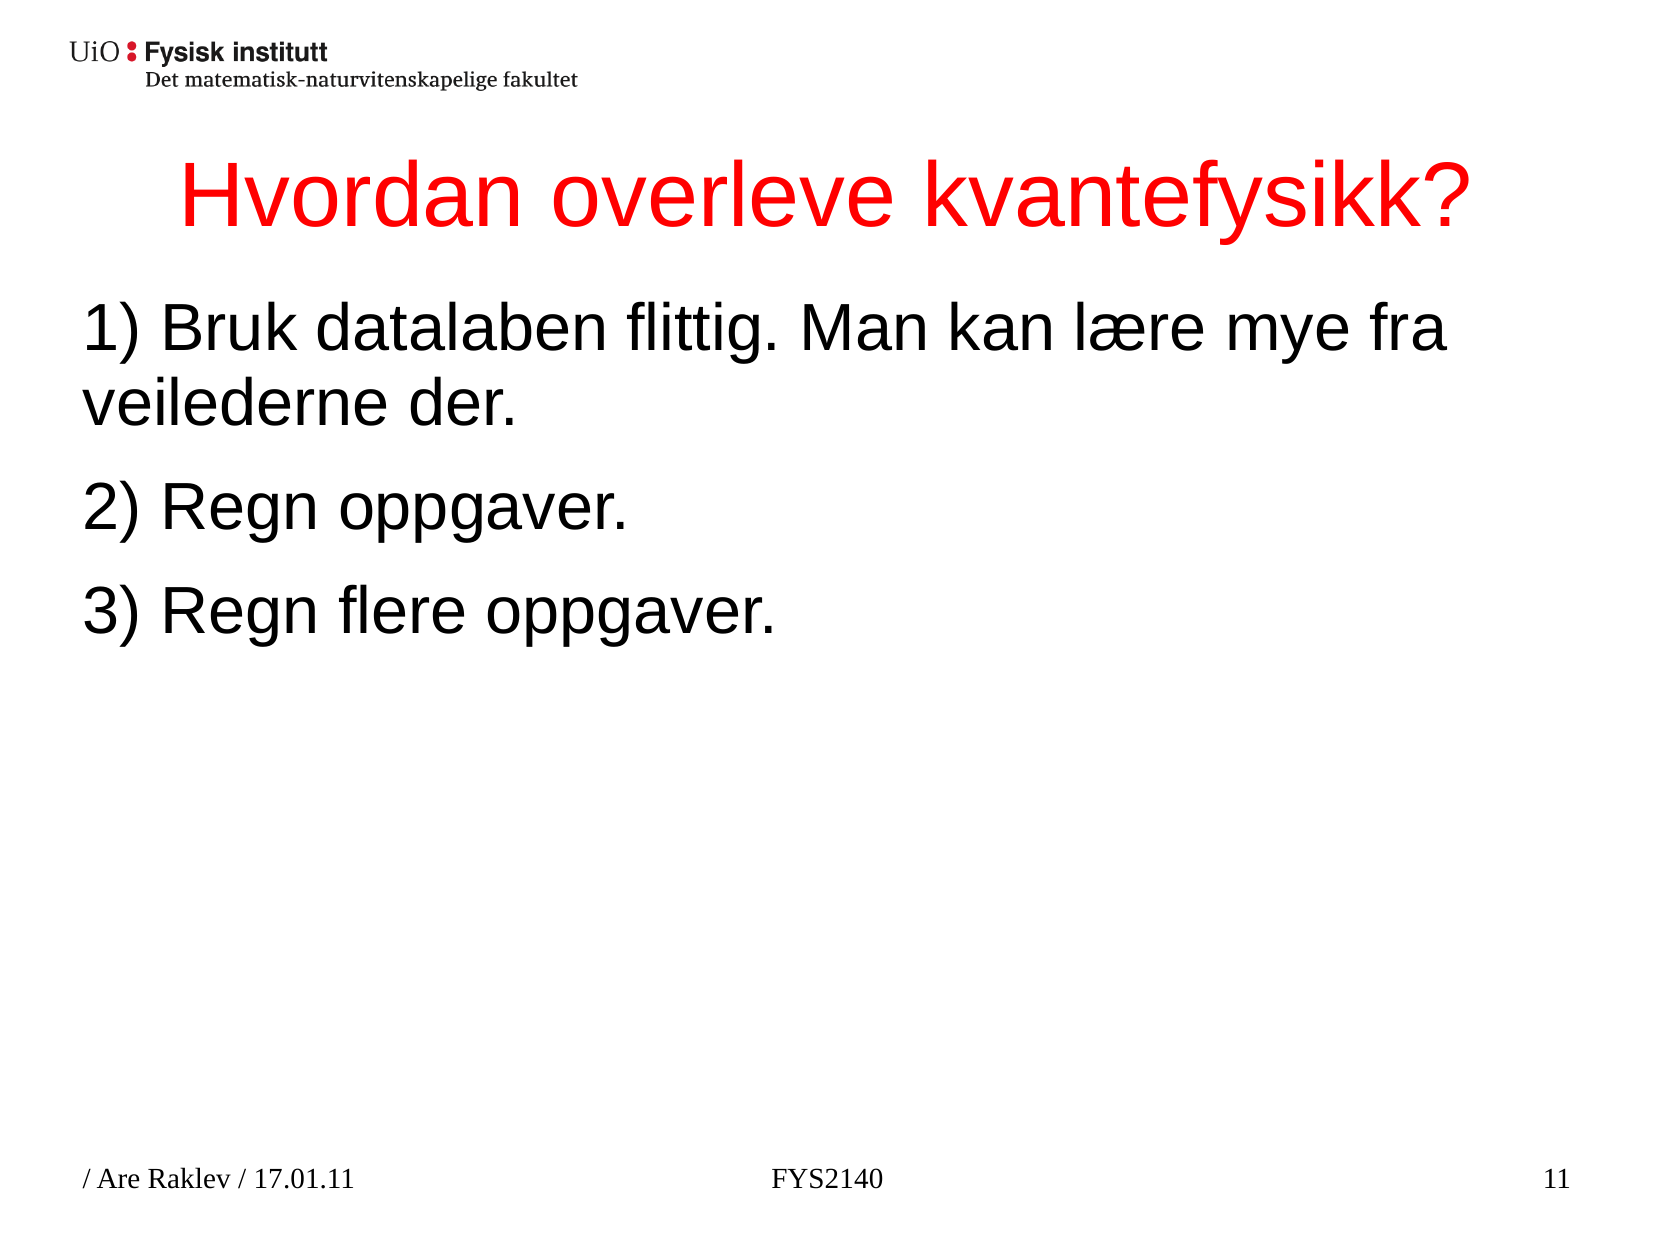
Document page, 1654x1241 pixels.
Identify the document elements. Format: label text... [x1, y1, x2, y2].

list Bruk datalaben flittig. Man kan lære mye fra veilederne der. Regn oppgaver. Regn flere oppgaver. [82, 290, 1571, 1094]
picture [68, 37, 581, 93]
title Hvordan overleve kvantefysikk? [82, 90, 1571, 290]
